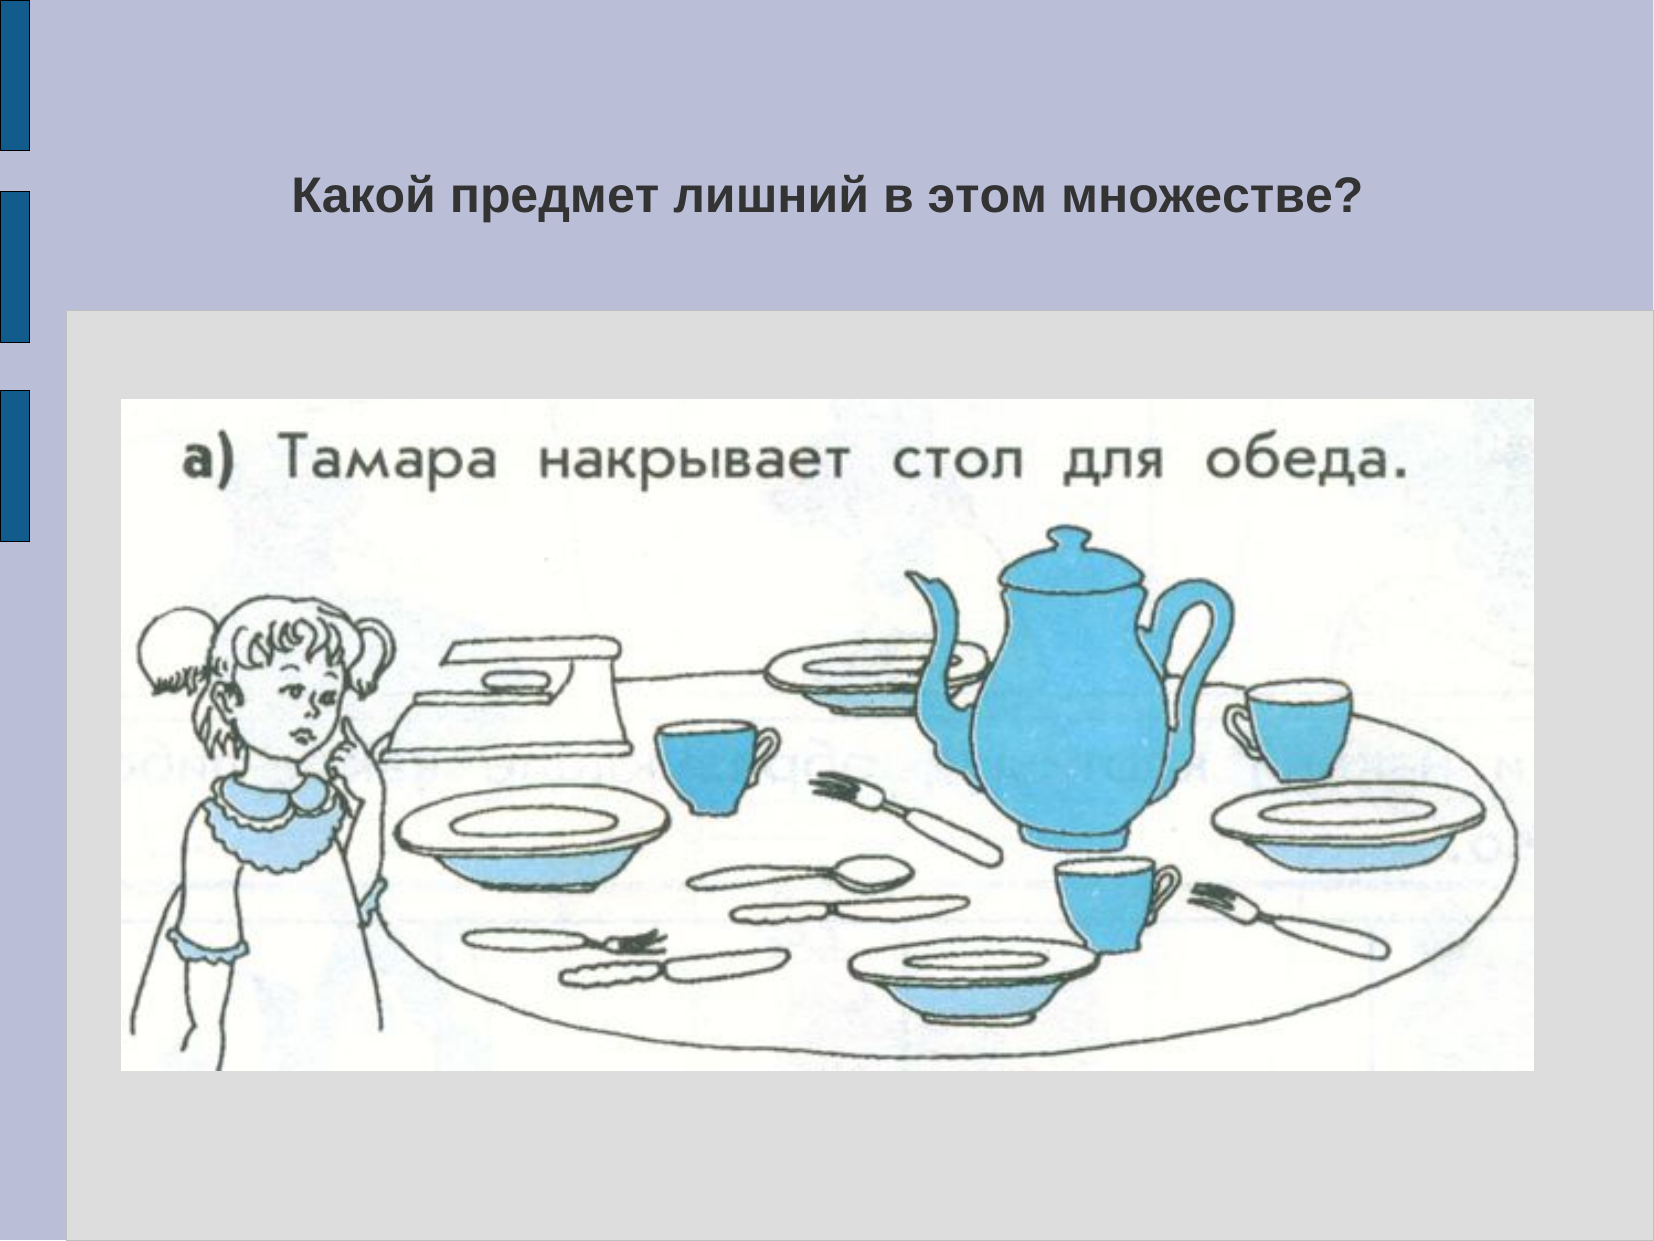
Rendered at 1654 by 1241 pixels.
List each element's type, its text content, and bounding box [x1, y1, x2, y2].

picture [121, 399, 1534, 1071]
title Какой предмет лишний в этом множестве? [121, 91, 1534, 299]
